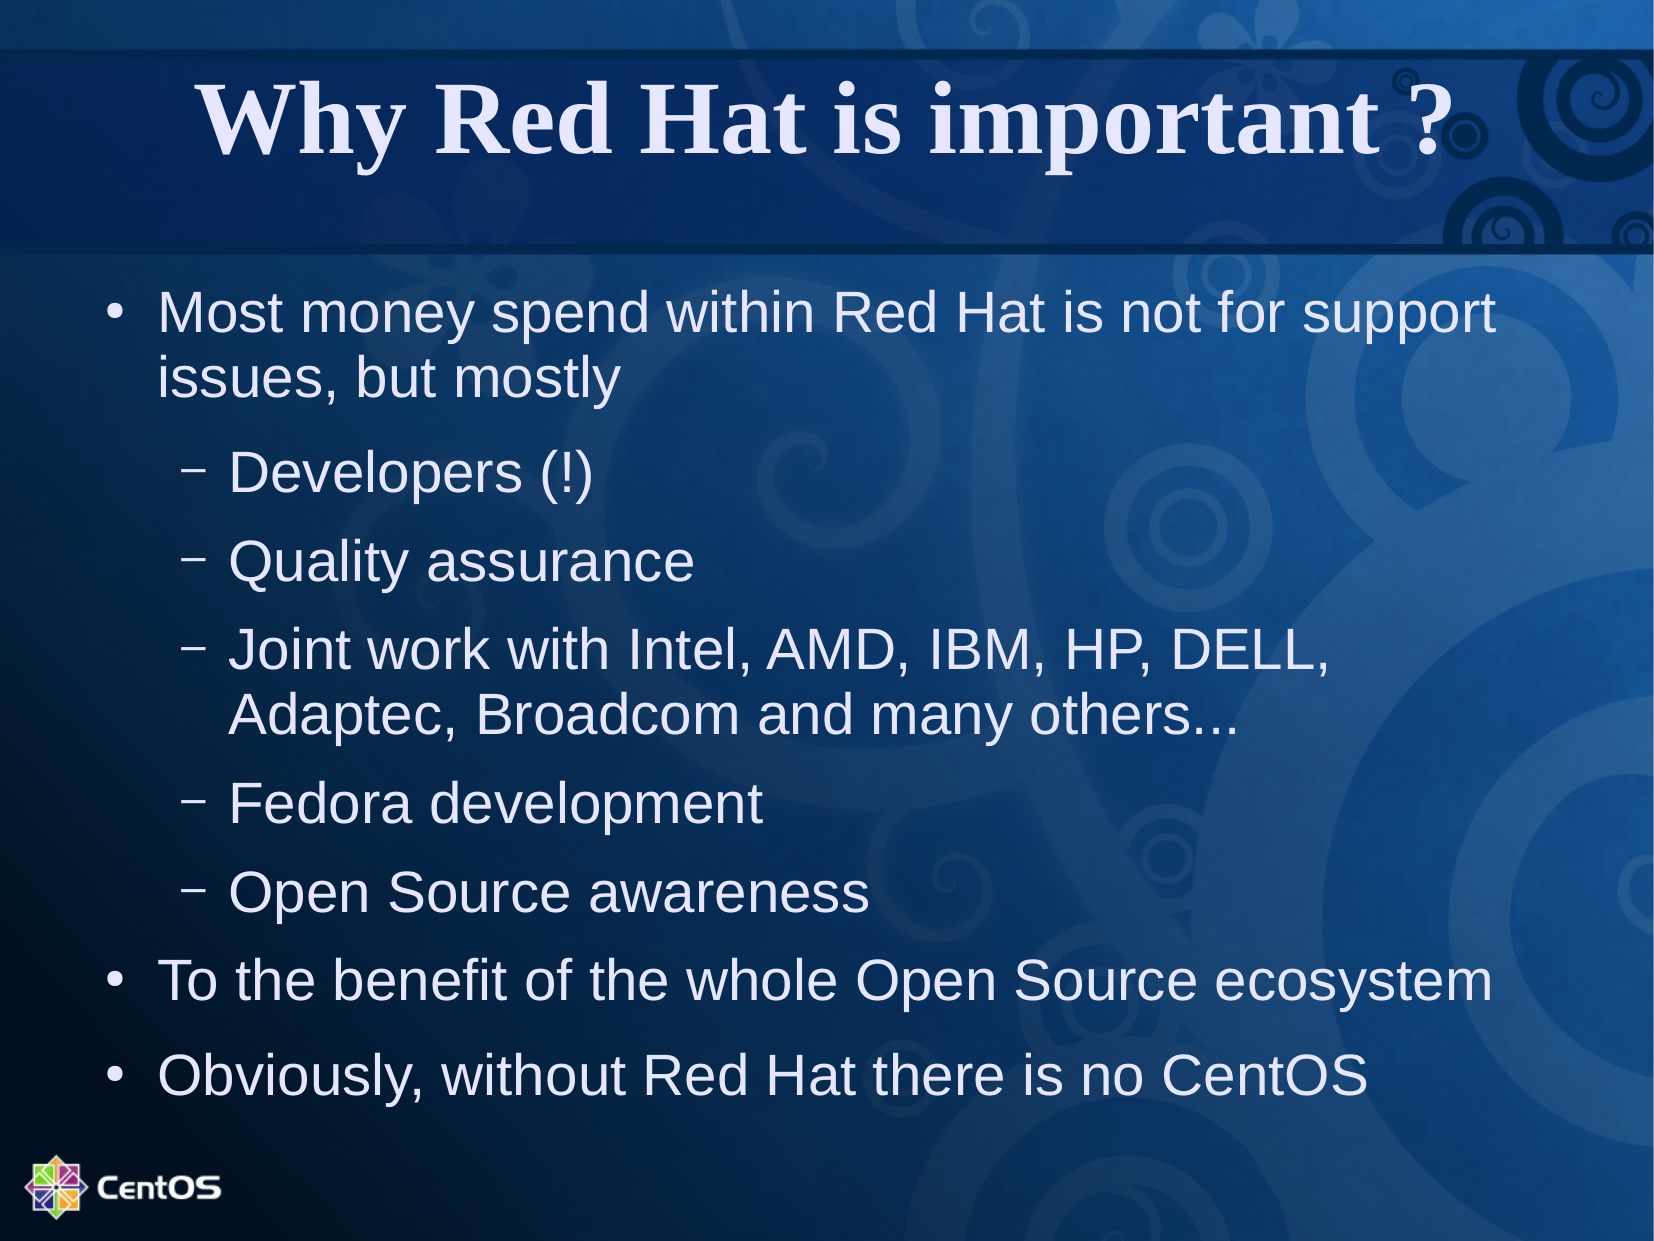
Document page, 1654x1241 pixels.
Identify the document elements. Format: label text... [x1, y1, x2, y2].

title Why Red Hat is important ? [82, 49, 1571, 188]
list Most money spend within Red Hat is not for support issues, but mostly Developers (!) Quality assurance Joint work with Intel, AMD, IBM, HP, DELL, Adaptec, Broadcom and many others... Fedora development Open Source awareness To the benefit of the whole Open Source ecosystem Obviously, without Red Hat there is no CentOS [86, 280, 1576, 1241]
picture [0, 0, 1654, 1241]
